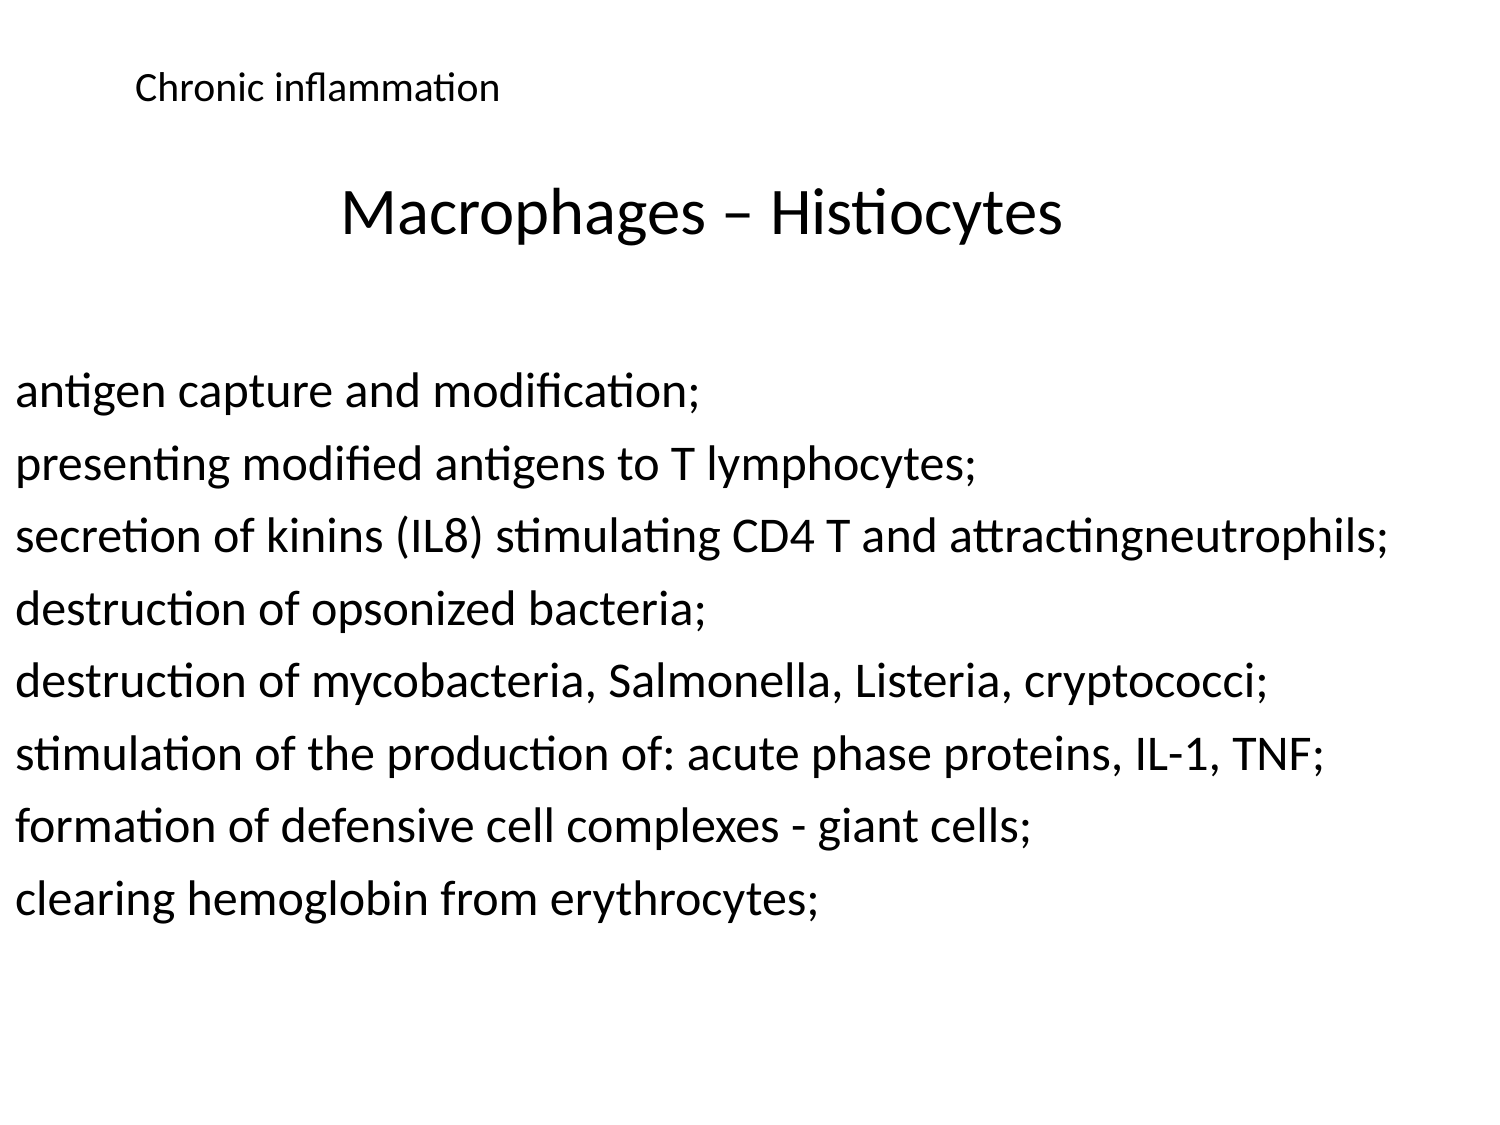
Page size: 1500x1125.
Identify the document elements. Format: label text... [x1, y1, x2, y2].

list Macrophages – Histiocytes antigen capture and modification; presenting modified antigens to T lymphocytes; secretion of kinins (IL8) stimulating CD4 T and attractingneutrophils; destruction of opsonized bacteria; destruction of mycobacteria, Salmonella, Listeria, cryptococci; stimulation of the production of: acute phase proteins, IL-1, TNF; formation of defensive cell complexes - giant cells; clearing hemoglobin from erythrocytes; [0, 160, 1483, 1071]
title Chronic inflammation [75, 45, 562, 126]
